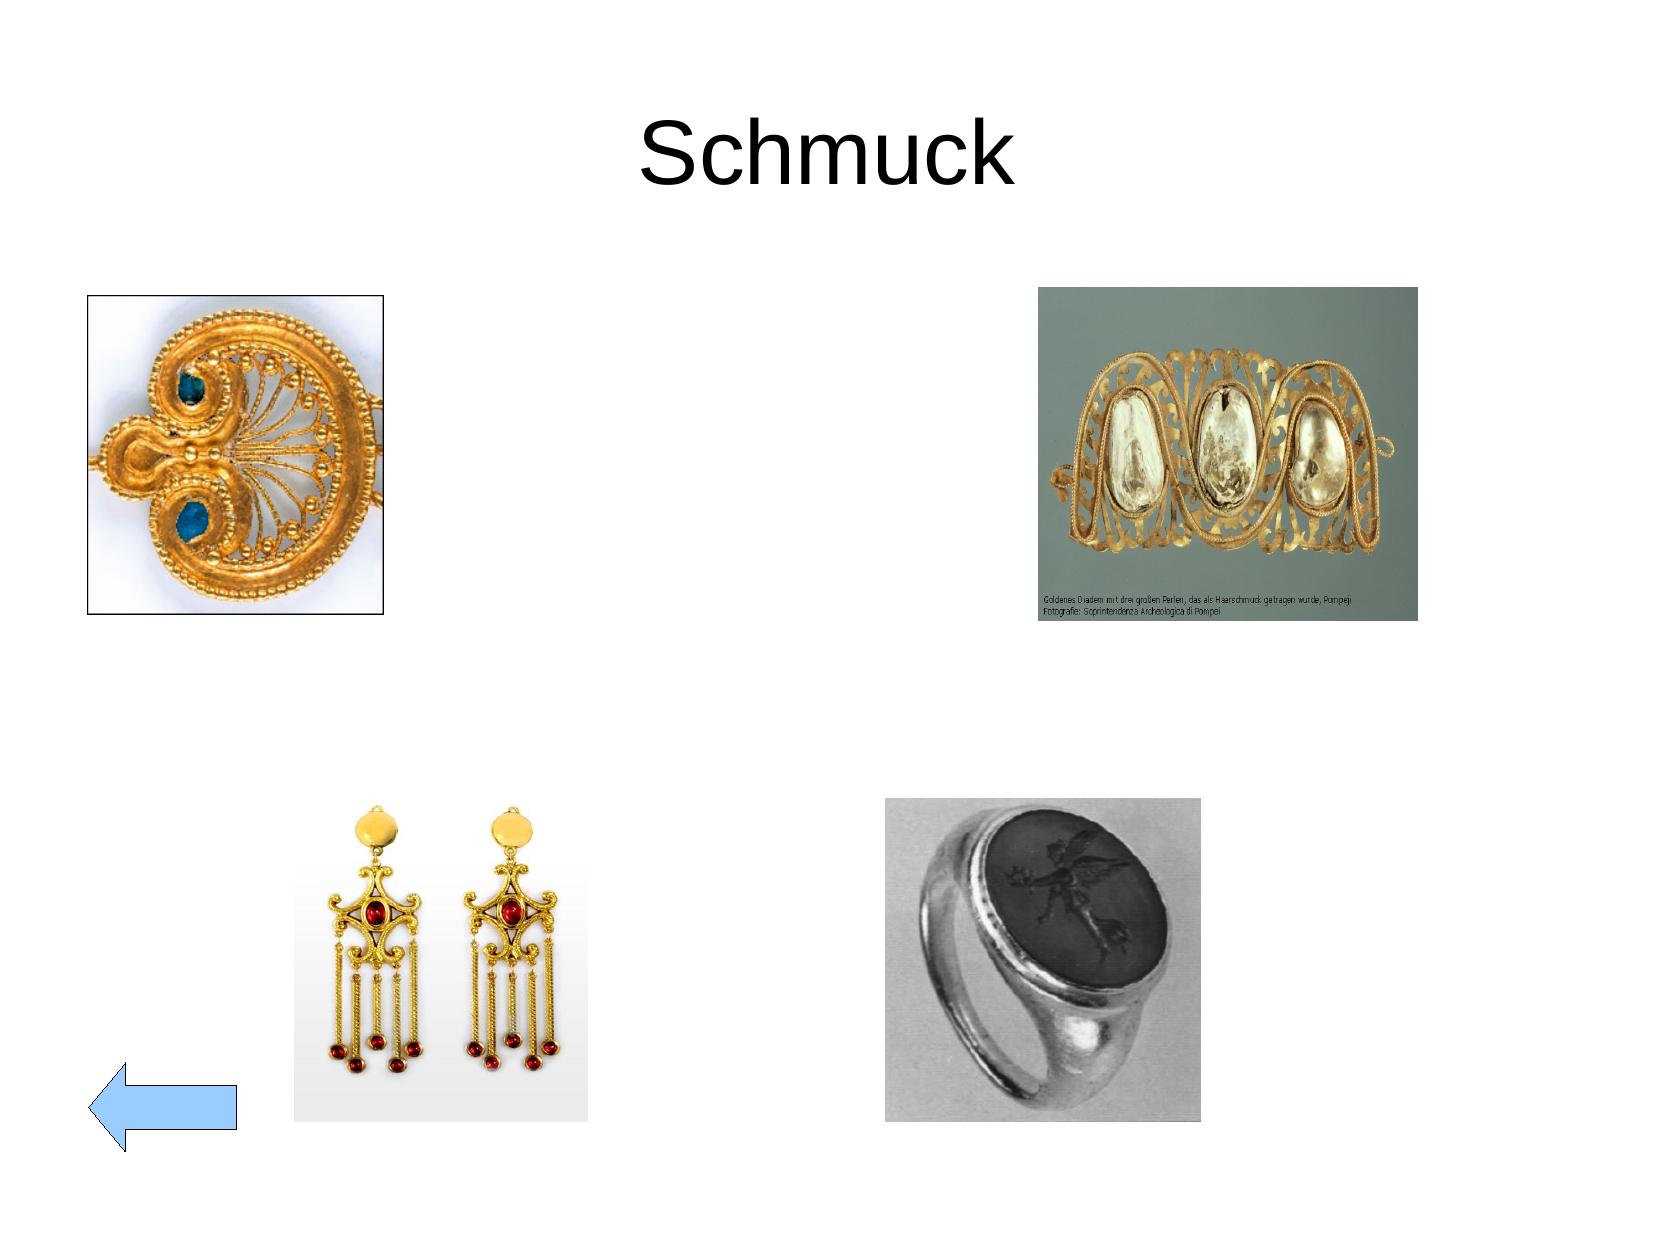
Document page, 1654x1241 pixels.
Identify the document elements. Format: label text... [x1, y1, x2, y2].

picture [87, 295, 384, 615]
picture [294, 767, 588, 1123]
picture [885, 798, 1201, 1123]
picture [1038, 287, 1418, 621]
title Schmuck [82, 56, 1571, 250]
text_box [88, 1062, 237, 1152]
